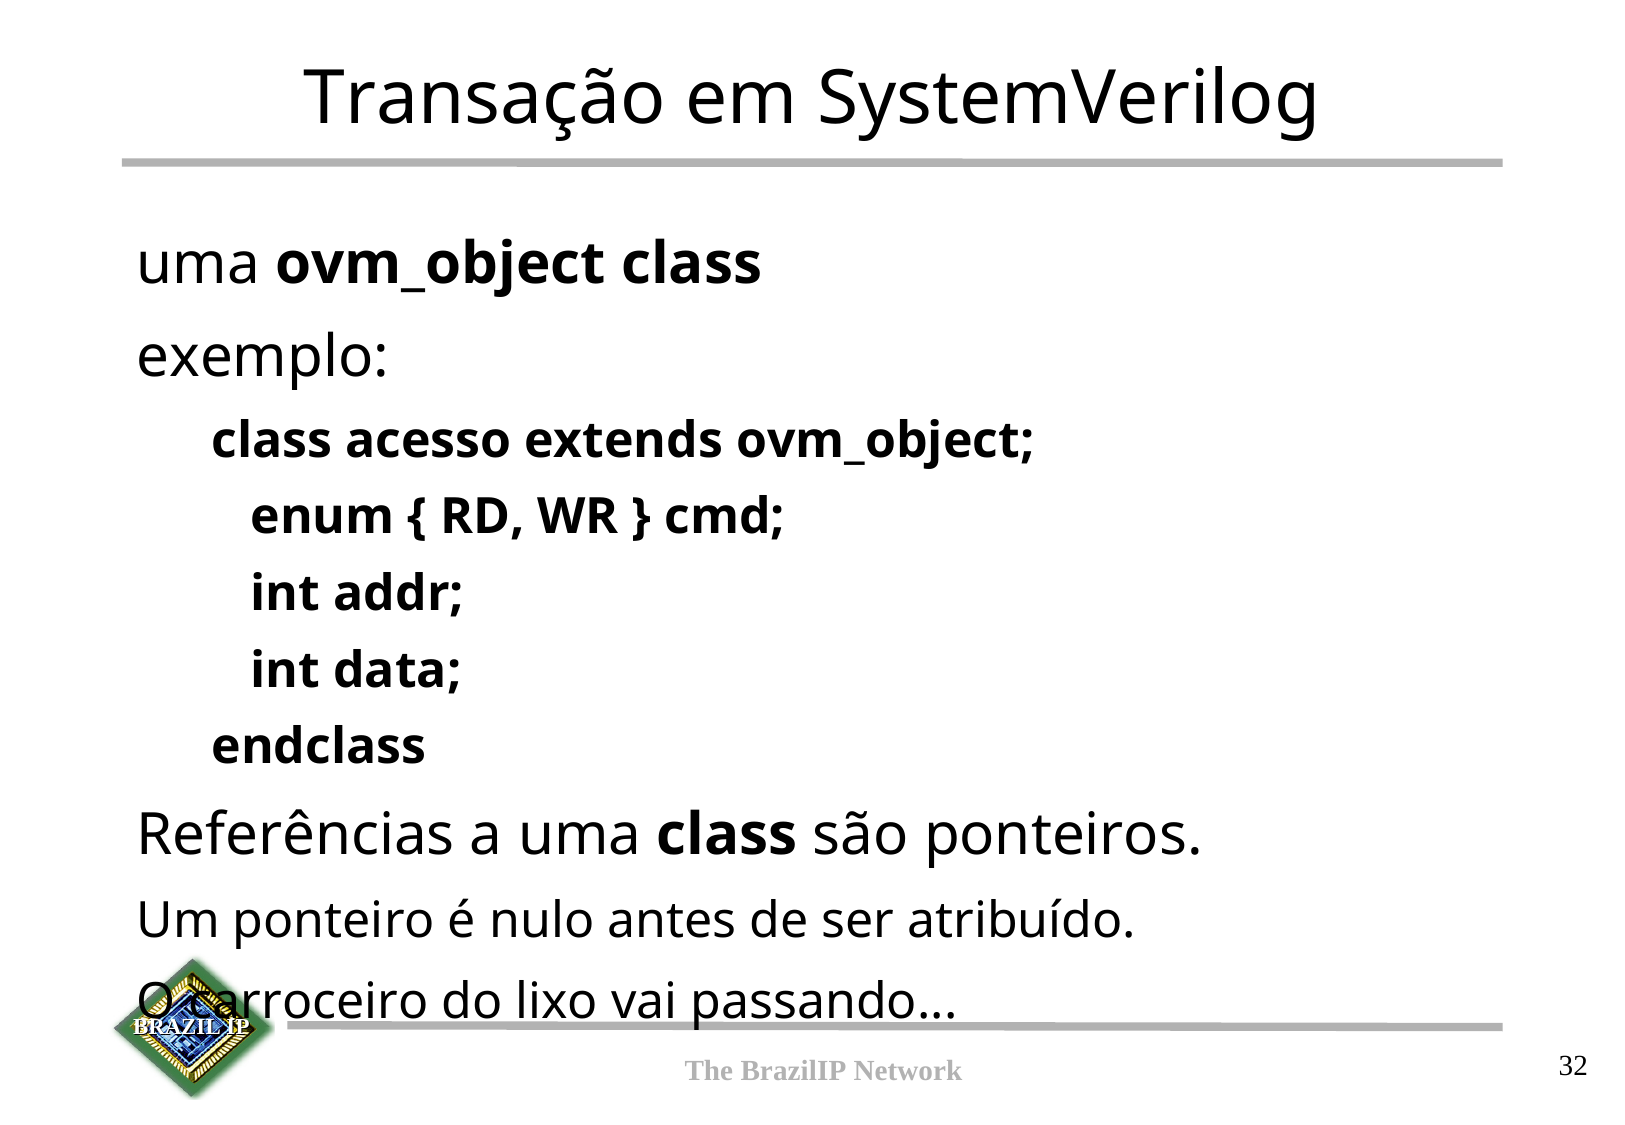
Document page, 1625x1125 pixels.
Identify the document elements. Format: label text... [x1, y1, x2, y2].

title Transação em SystemVerilog [121, 41, 1503, 147]
picture [108, 953, 275, 1100]
list uma ovm_object class exemplo: class acesso extends ovm_object; enum { RD, WR } cmd; int addr; int data; endclass Referências a uma class são ponteiros. Um ponteiro é nulo antes de ser atribuído. O carroceiro do lixo vai passando... [121, 212, 1541, 962]
